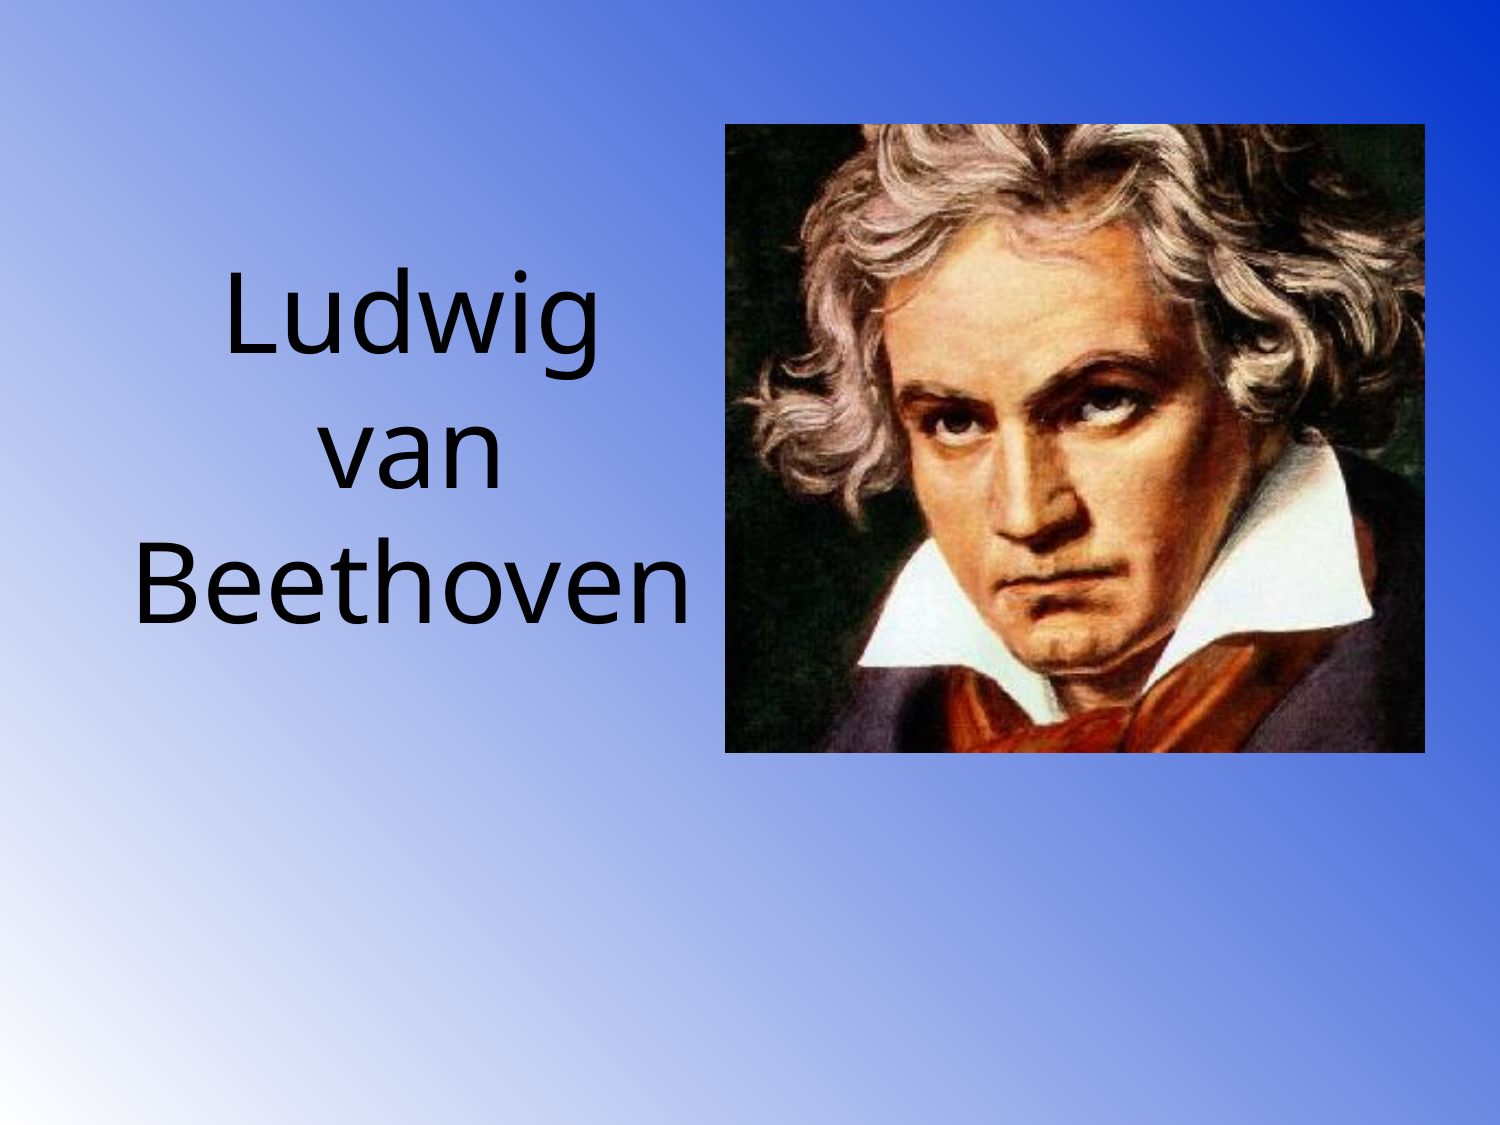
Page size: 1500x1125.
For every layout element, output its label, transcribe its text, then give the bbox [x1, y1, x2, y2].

picture [725, 124, 1425, 753]
title Ludwig van Beethoven [112, 324, 713, 563]
